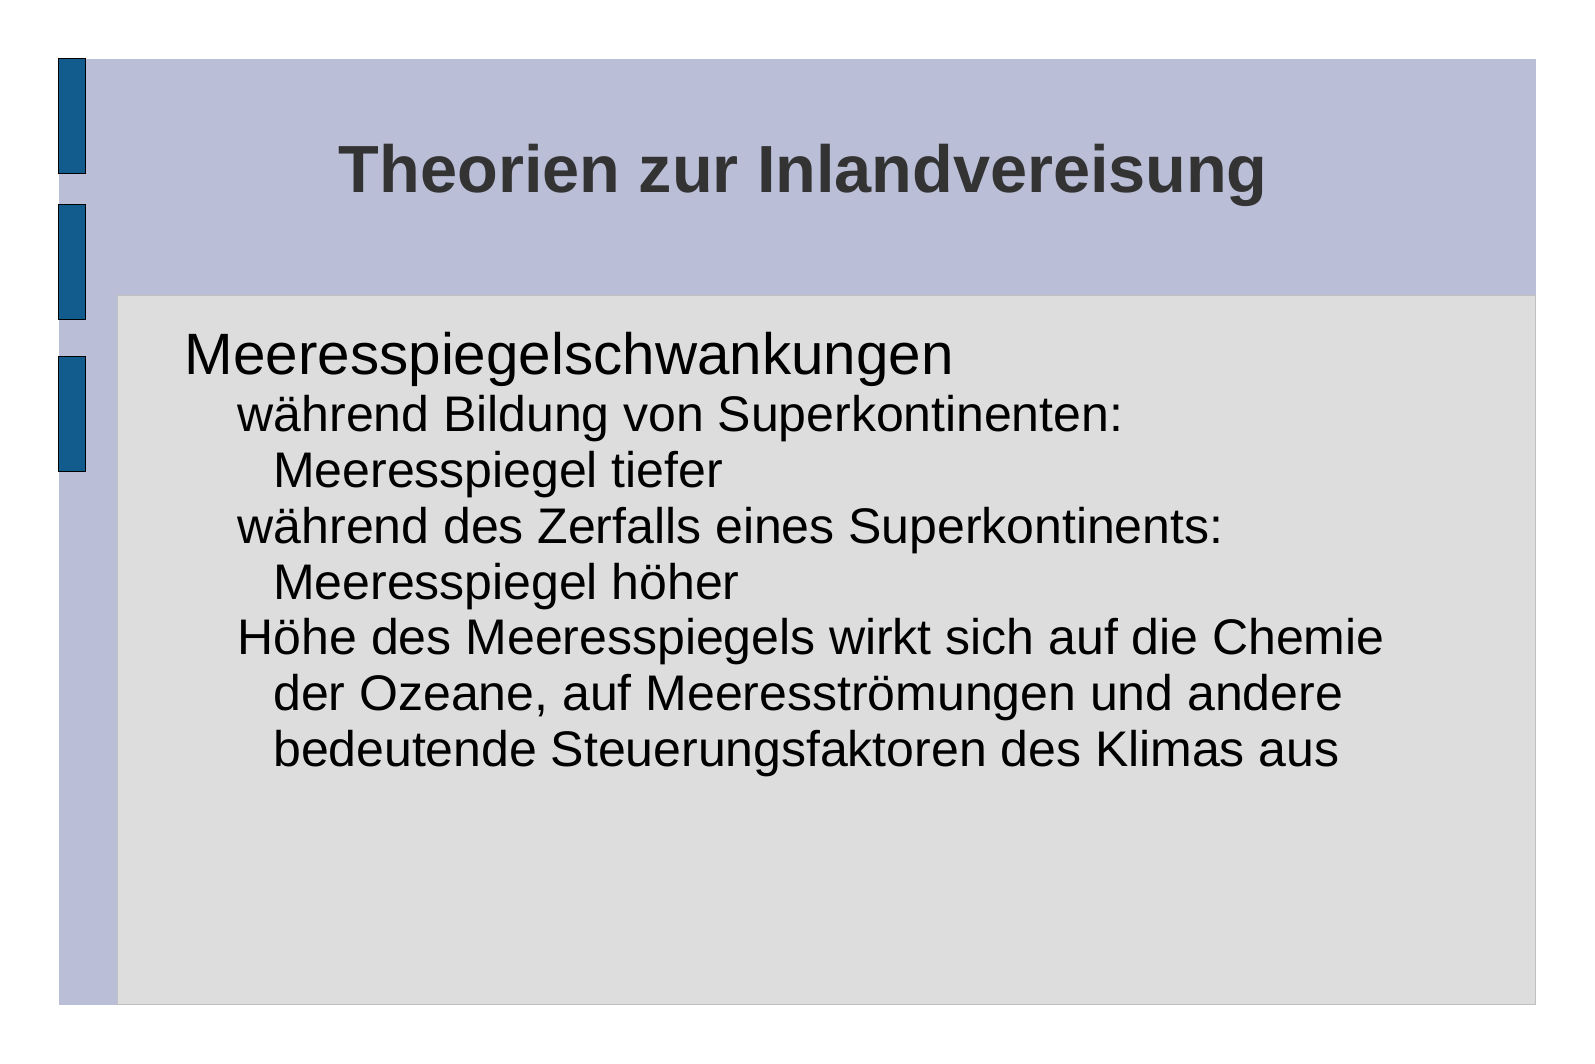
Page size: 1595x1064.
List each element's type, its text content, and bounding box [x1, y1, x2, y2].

list Meeresspiegelschwankungen während Bildung von Superkontinenten: Meeresspiegel tiefer während des Zerfalls eines Superkontinents: Meeresspiegel höher Höhe des Meeresspiegels wirkt sich auf die Chemie der Ozeane, auf Meeresströmungen und andere bedeutende Steuerungsfaktoren des Klimas aus [167, 321, 1429, 928]
title Theorien zur Inlandvereisung [167, 106, 1429, 308]
